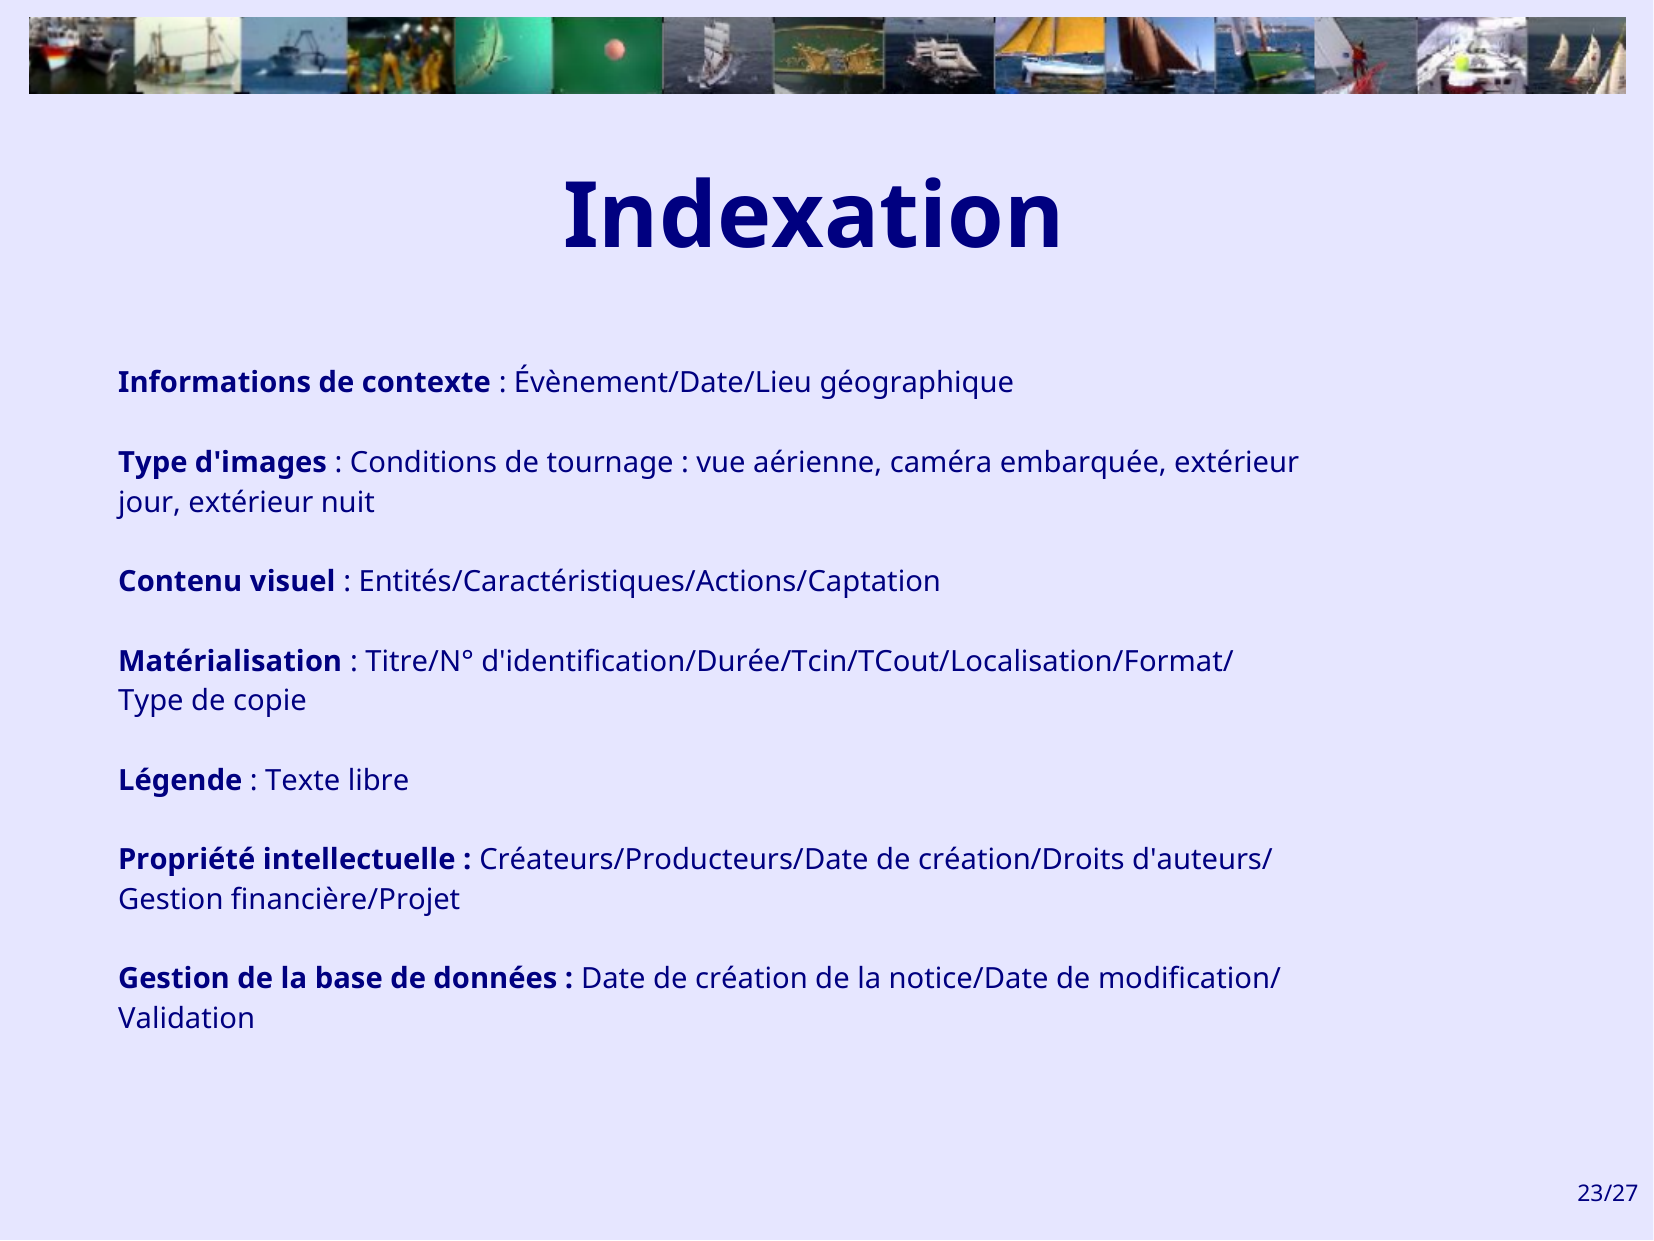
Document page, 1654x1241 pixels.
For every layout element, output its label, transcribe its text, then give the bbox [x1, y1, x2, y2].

picture [29, 17, 1626, 94]
title Indexation [82, 108, 1571, 290]
subtitle Informations de contexte : Évènement/Date/Lieu géographique Type d'images : Conditions de tournage : vue aérienne, caméra embarquée, extérieur jour, extérieur nuit Contenu visuel : Entités/Caractéristiques/Actions/Captation Matérialisation : Titre/N° d'identification/Durée/Tcin/TCout/Localisation/Format/ Type de copie Légende : Texte libre Propriété intellectuelle : Créateurs/Producteurs/Date de création/Droits d'auteurs/ Gestion financière/Projet Gestion de la base de données : Date de création de la notice/Date de modification/ Validation [82, 290, 1571, 1109]
